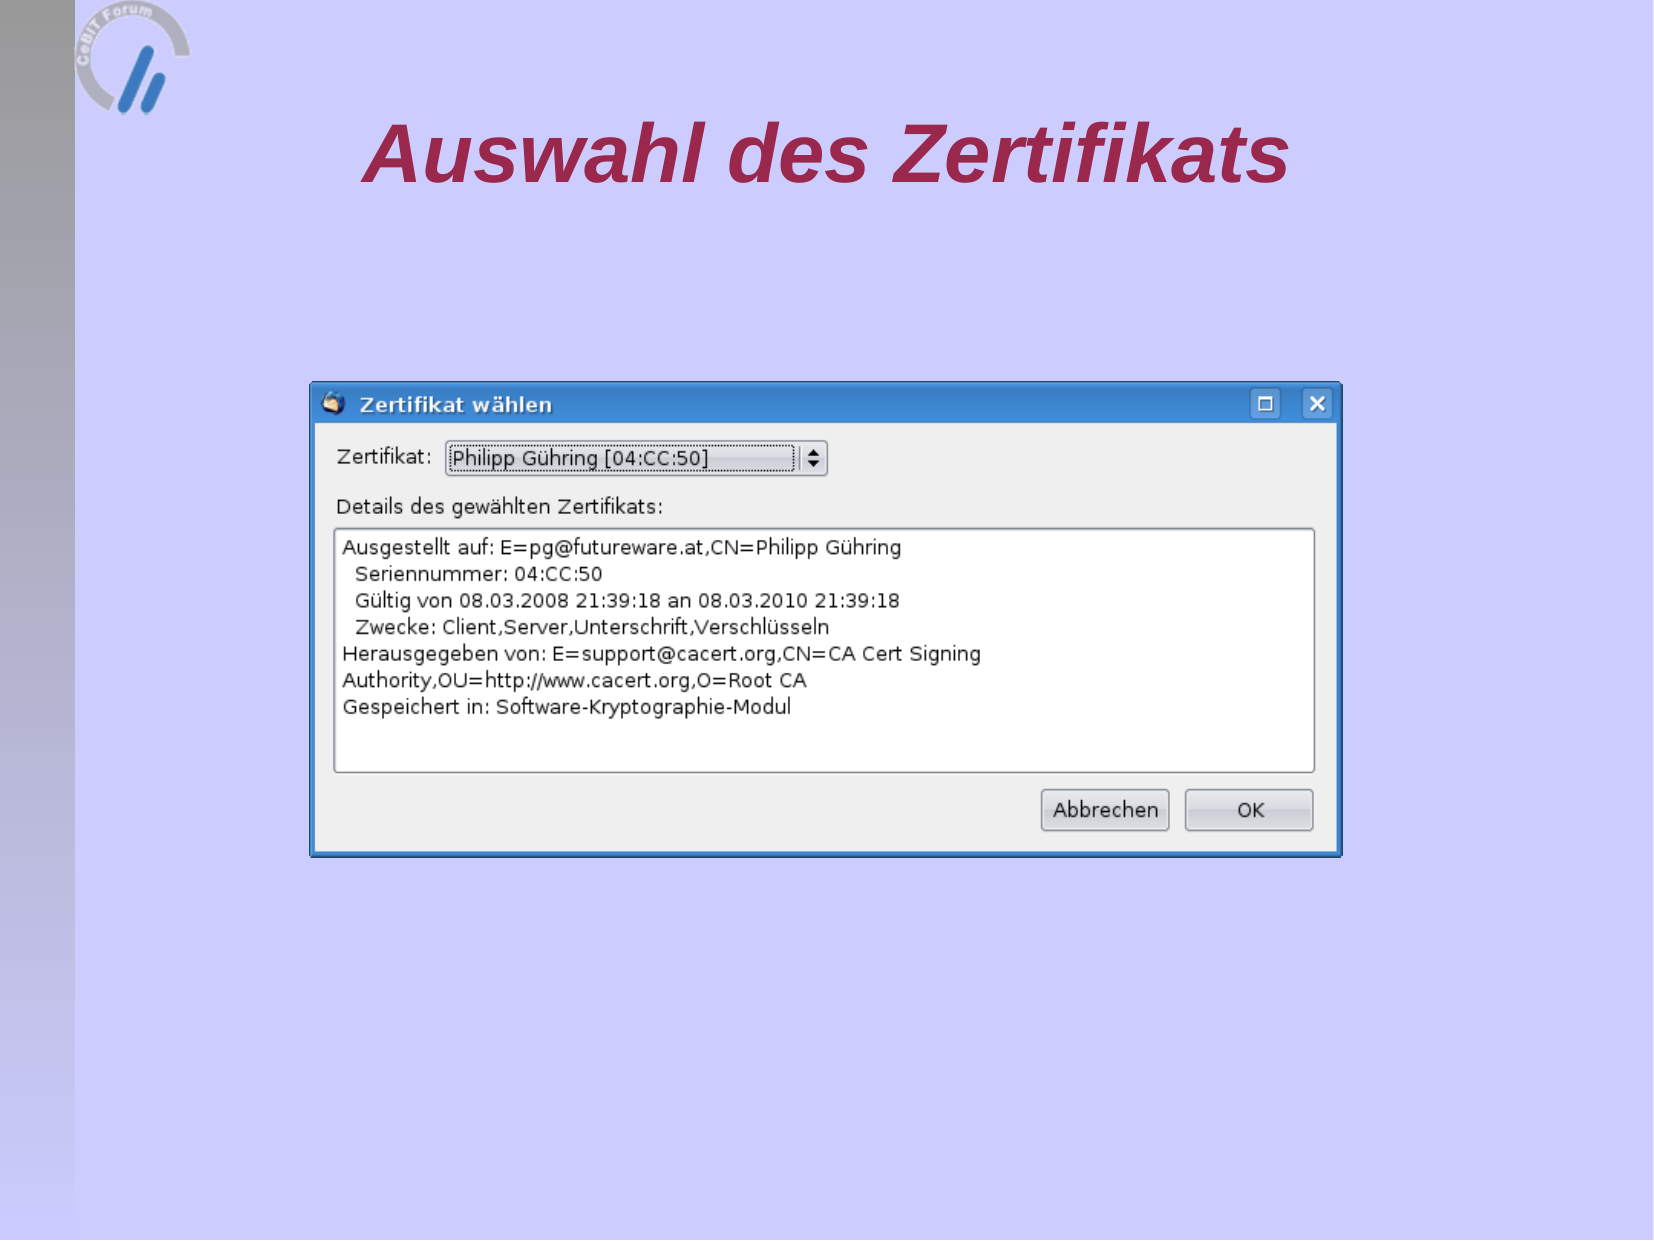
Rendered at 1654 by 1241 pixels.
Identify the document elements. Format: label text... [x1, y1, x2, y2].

picture [309, 381, 1343, 858]
title Auswahl des Zertifikats [121, 49, 1534, 257]
